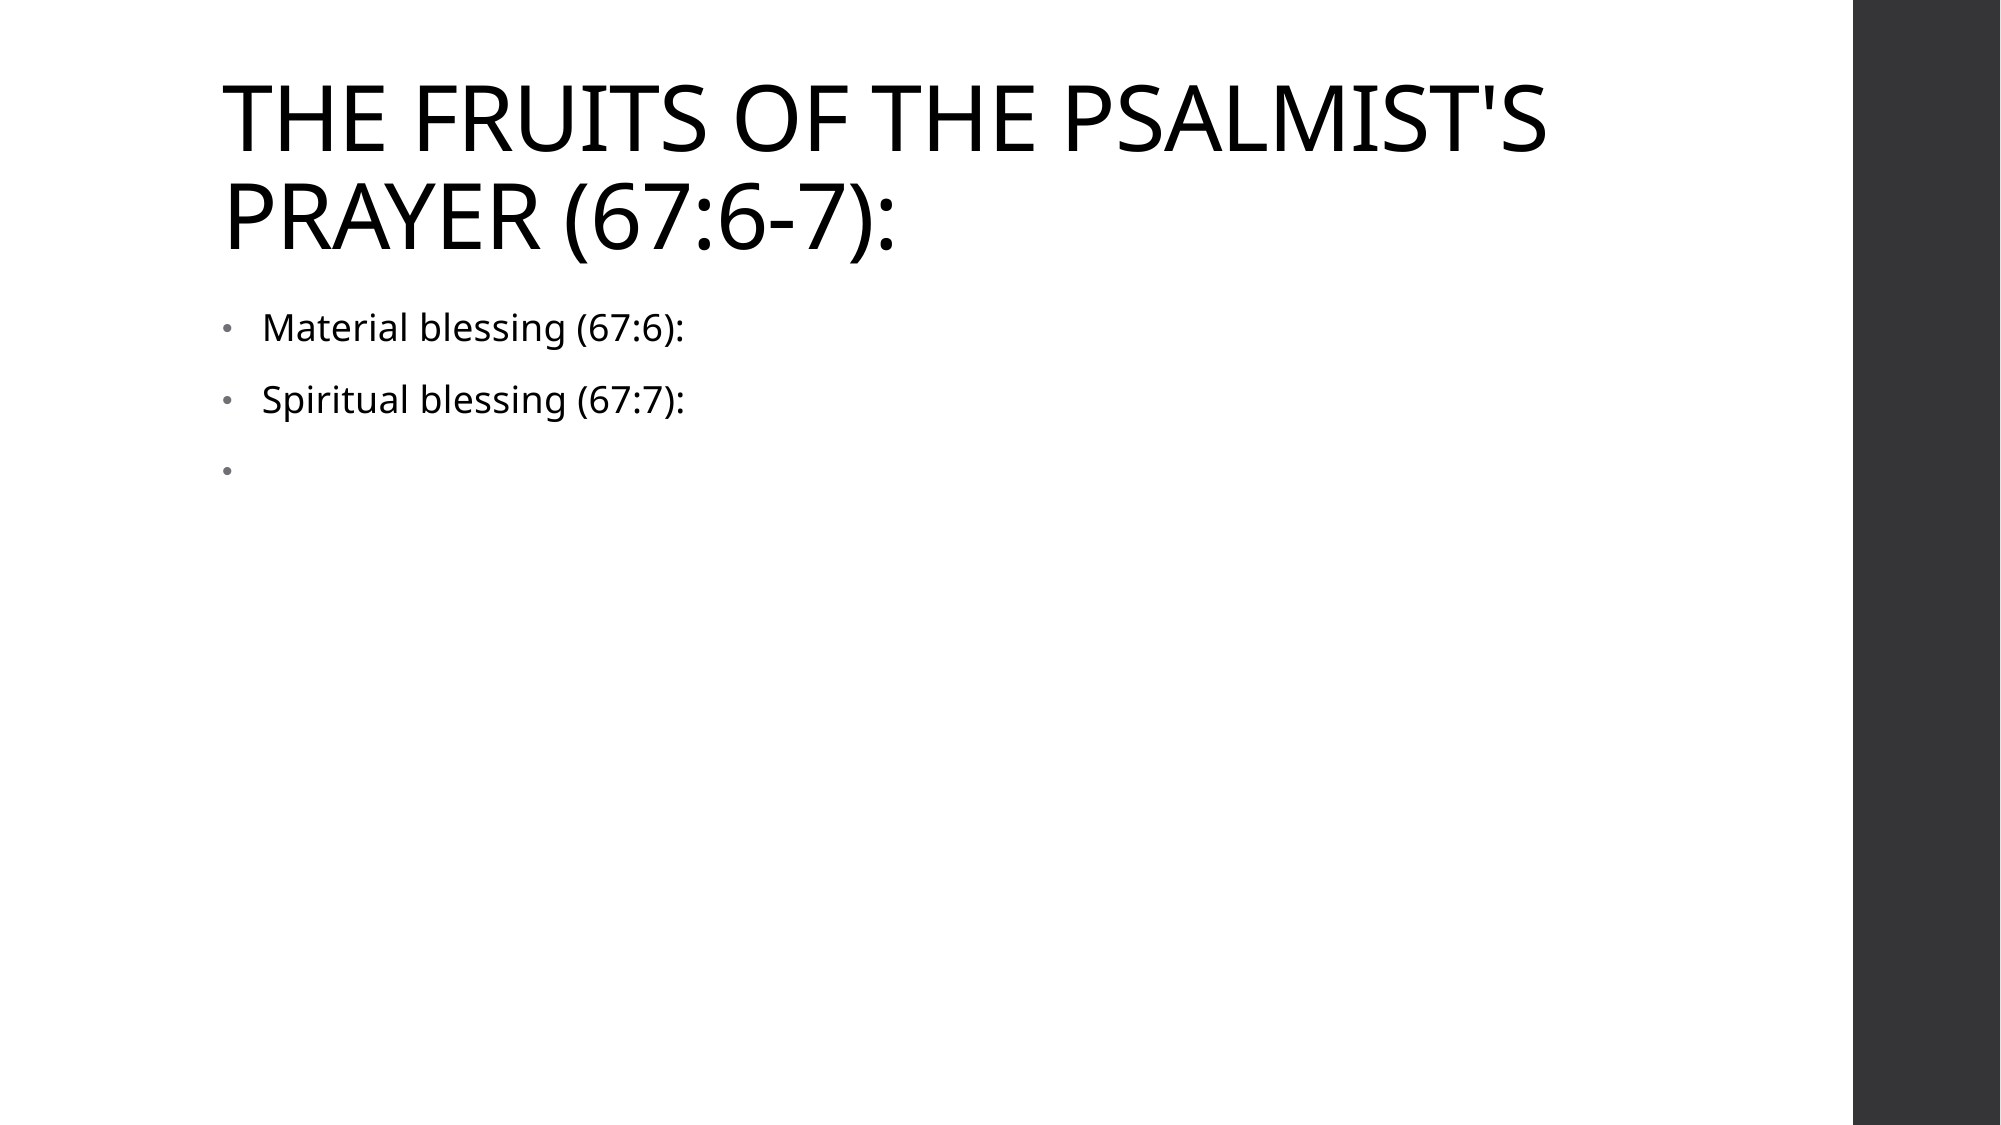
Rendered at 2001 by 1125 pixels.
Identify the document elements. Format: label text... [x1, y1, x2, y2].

list Material blessing (67:6): Spiritual blessing (67:7): [206, 299, 1617, 1014]
title THE FRUITS OF THE PSALMIST'S PRAYER (67:6-7): [206, 60, 1797, 278]
